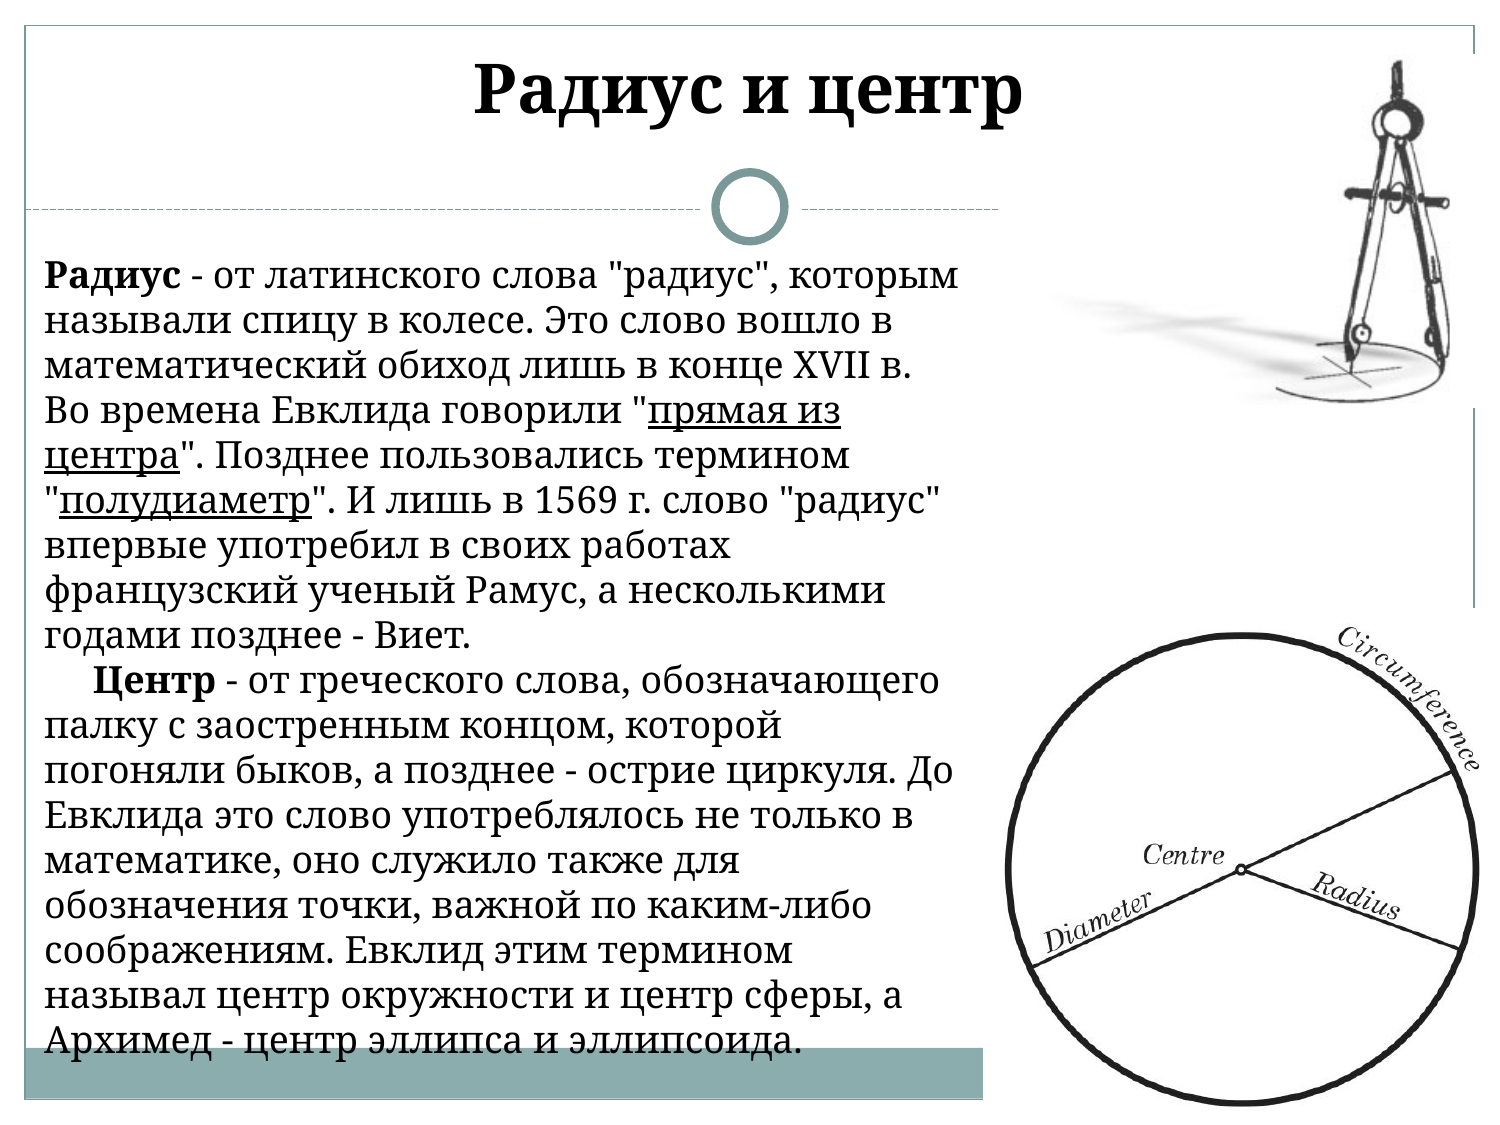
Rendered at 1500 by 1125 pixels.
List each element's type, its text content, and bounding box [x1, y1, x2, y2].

picture [999, 54, 1500, 408]
picture [983, 608, 1500, 1125]
text_box Радиус - от латинского слова "радиус", которым называли спицу в колесе. Это слово вошло в математический обиход лишь в конце XVII в. Во времена Евклида говорили "прямая из центра". Позднее пользовались термином "полудиаметр". И лишь в 1569 г. слово "радиус" впервые употребил в своих работах французский ученый Рамус, а несколькими годами позднее - Виет. Центр - от греческого слова, обозначающего палку с заостренным концом, которой погоняли быков, а позднее - острие циркуля. До Евклида это слово употреблялось не только в математике, оно служило также для обозначения точки, важной по каким-либо соображениям. Евклид этим термином называл центр окружности и центр сферы, а Архимед - центр эллипса и эллипсоида. [29, 243, 975, 1069]
title Радиус и центр [49, 37, 1450, 162]
